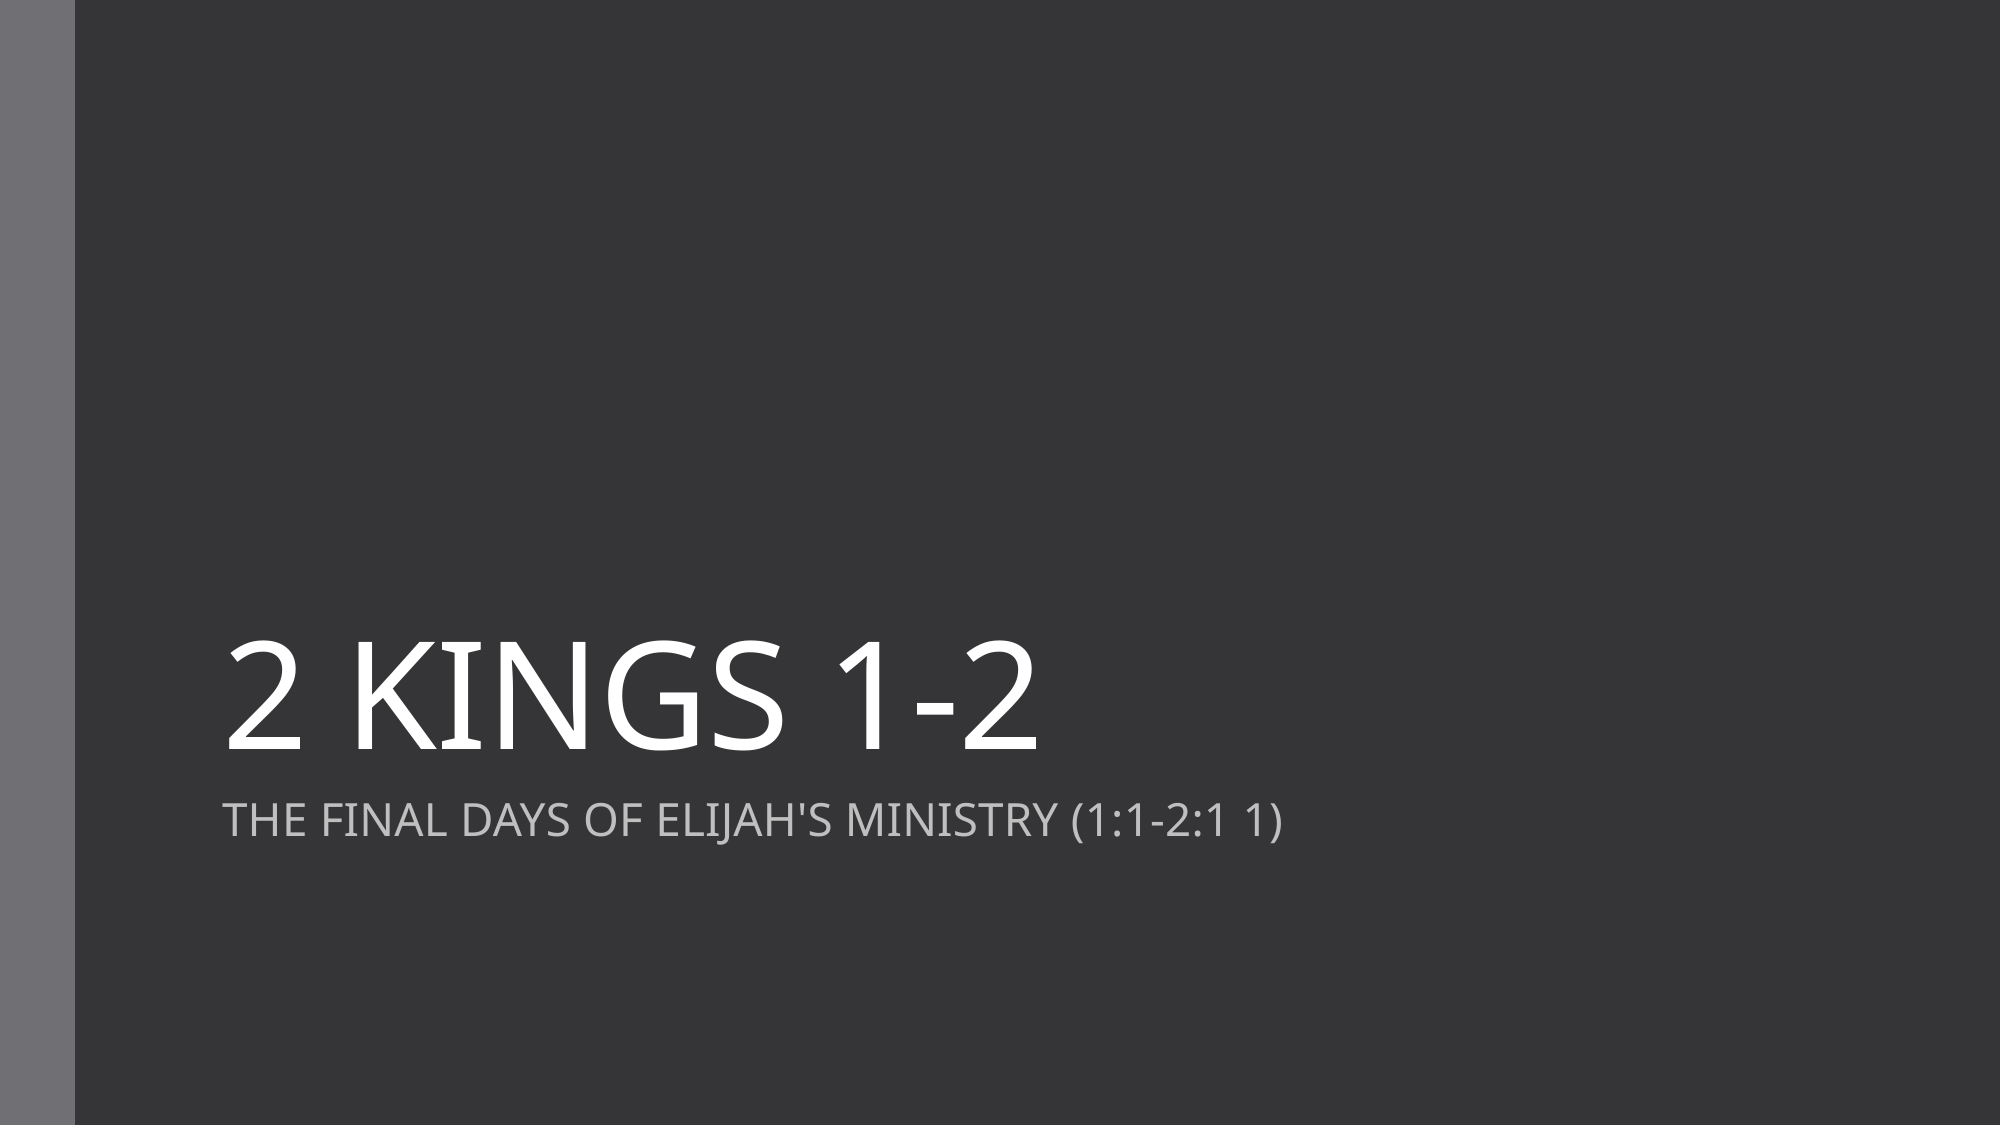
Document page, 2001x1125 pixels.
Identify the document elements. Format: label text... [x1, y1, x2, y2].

title 2 KINGS 1-2 [206, 124, 1752, 787]
subtitle THE FINAL DAYS OF ELIJAH'S MINISTRY (1:1-2:1 1) [206, 787, 1752, 1066]
